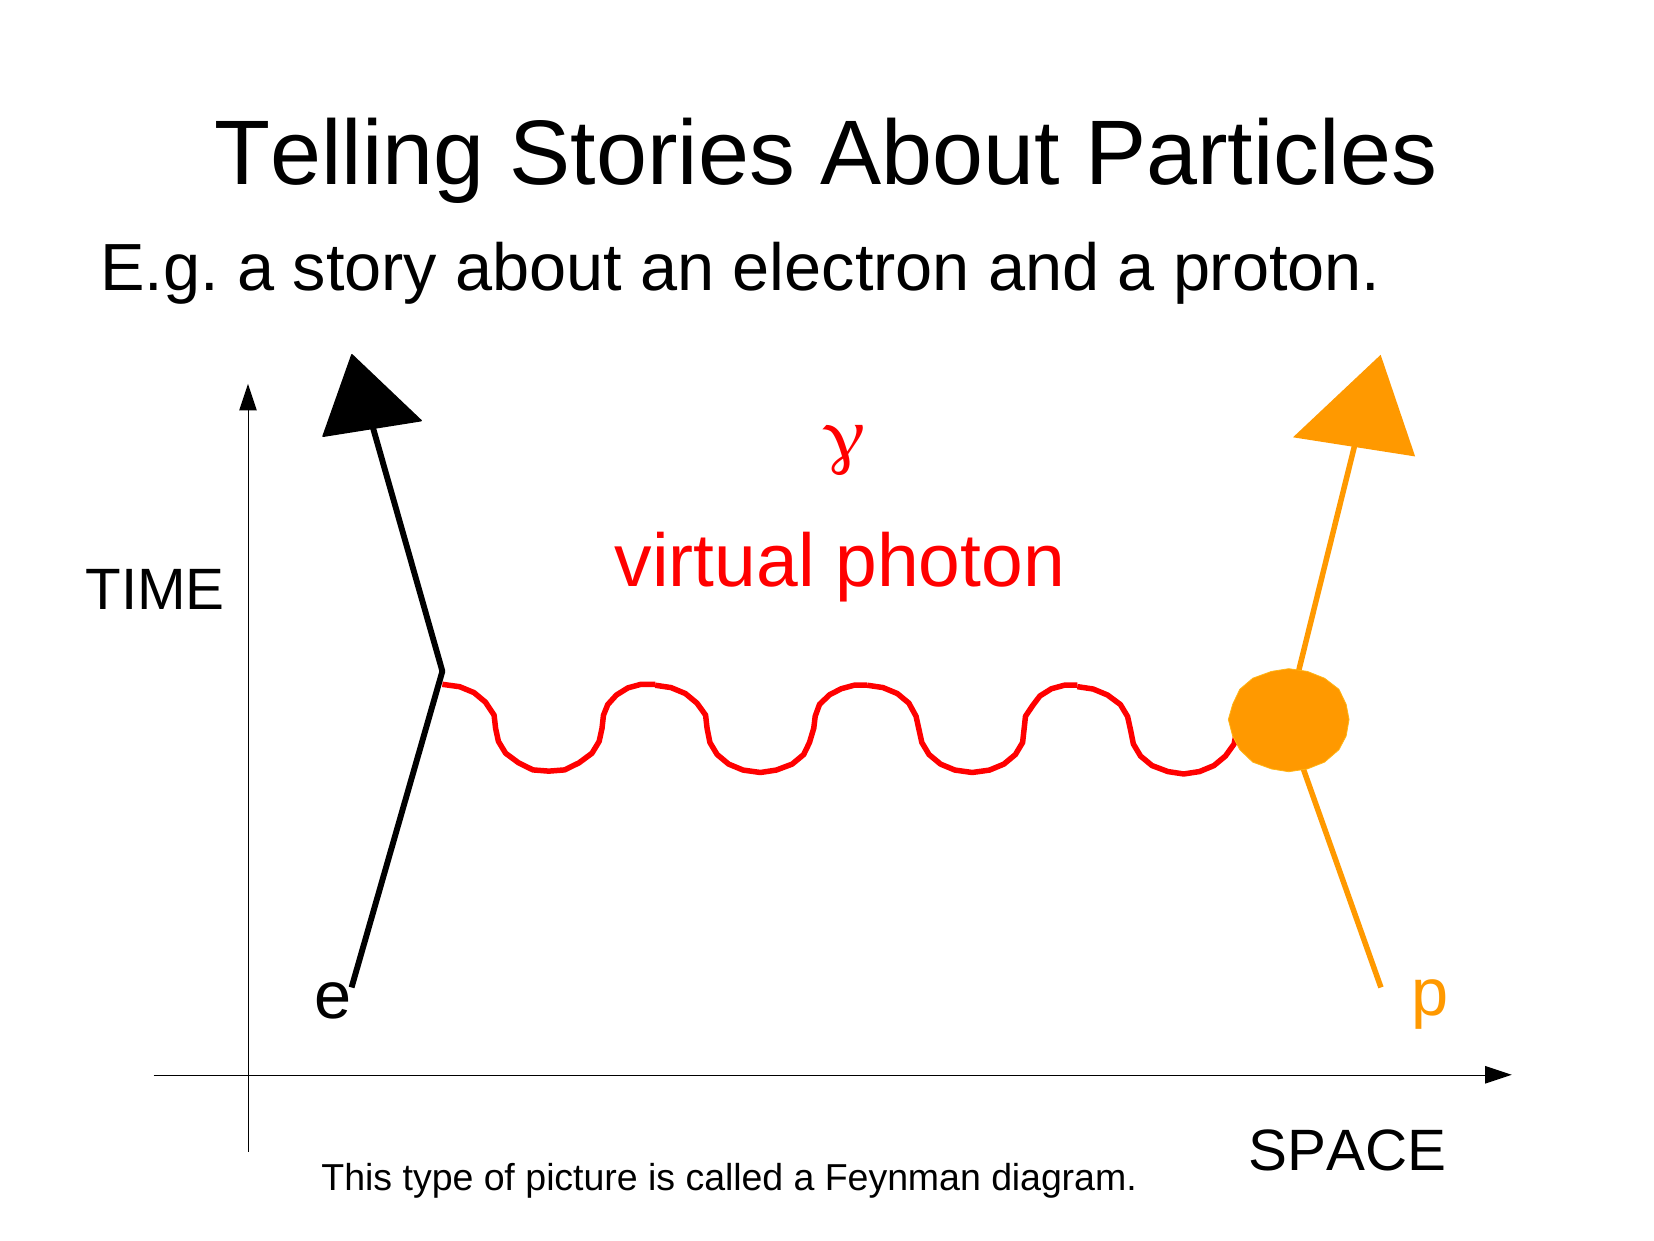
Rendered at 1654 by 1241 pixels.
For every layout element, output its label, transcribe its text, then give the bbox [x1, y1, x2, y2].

text_box [1293, 354, 1416, 457]
text_box This type of picture is called a Feynman diagram. [306, 1149, 1153, 1211]
text_box  [834, 459, 844, 472]
text_box  [823, 408, 866, 477]
list E.g. a story about an electron and a proton. [82, 230, 1571, 350]
text_box [323, 354, 422, 437]
text_box TIME [70, 549, 240, 637]
text_box [1228, 668, 1350, 772]
title Telling Stories About Particles [82, 49, 1571, 230]
text_box p [1411, 954, 1449, 1030]
text_box e [314, 958, 353, 1034]
text_box SPACE [1234, 1110, 1461, 1198]
text_box virtual photon [600, 511, 1166, 636]
